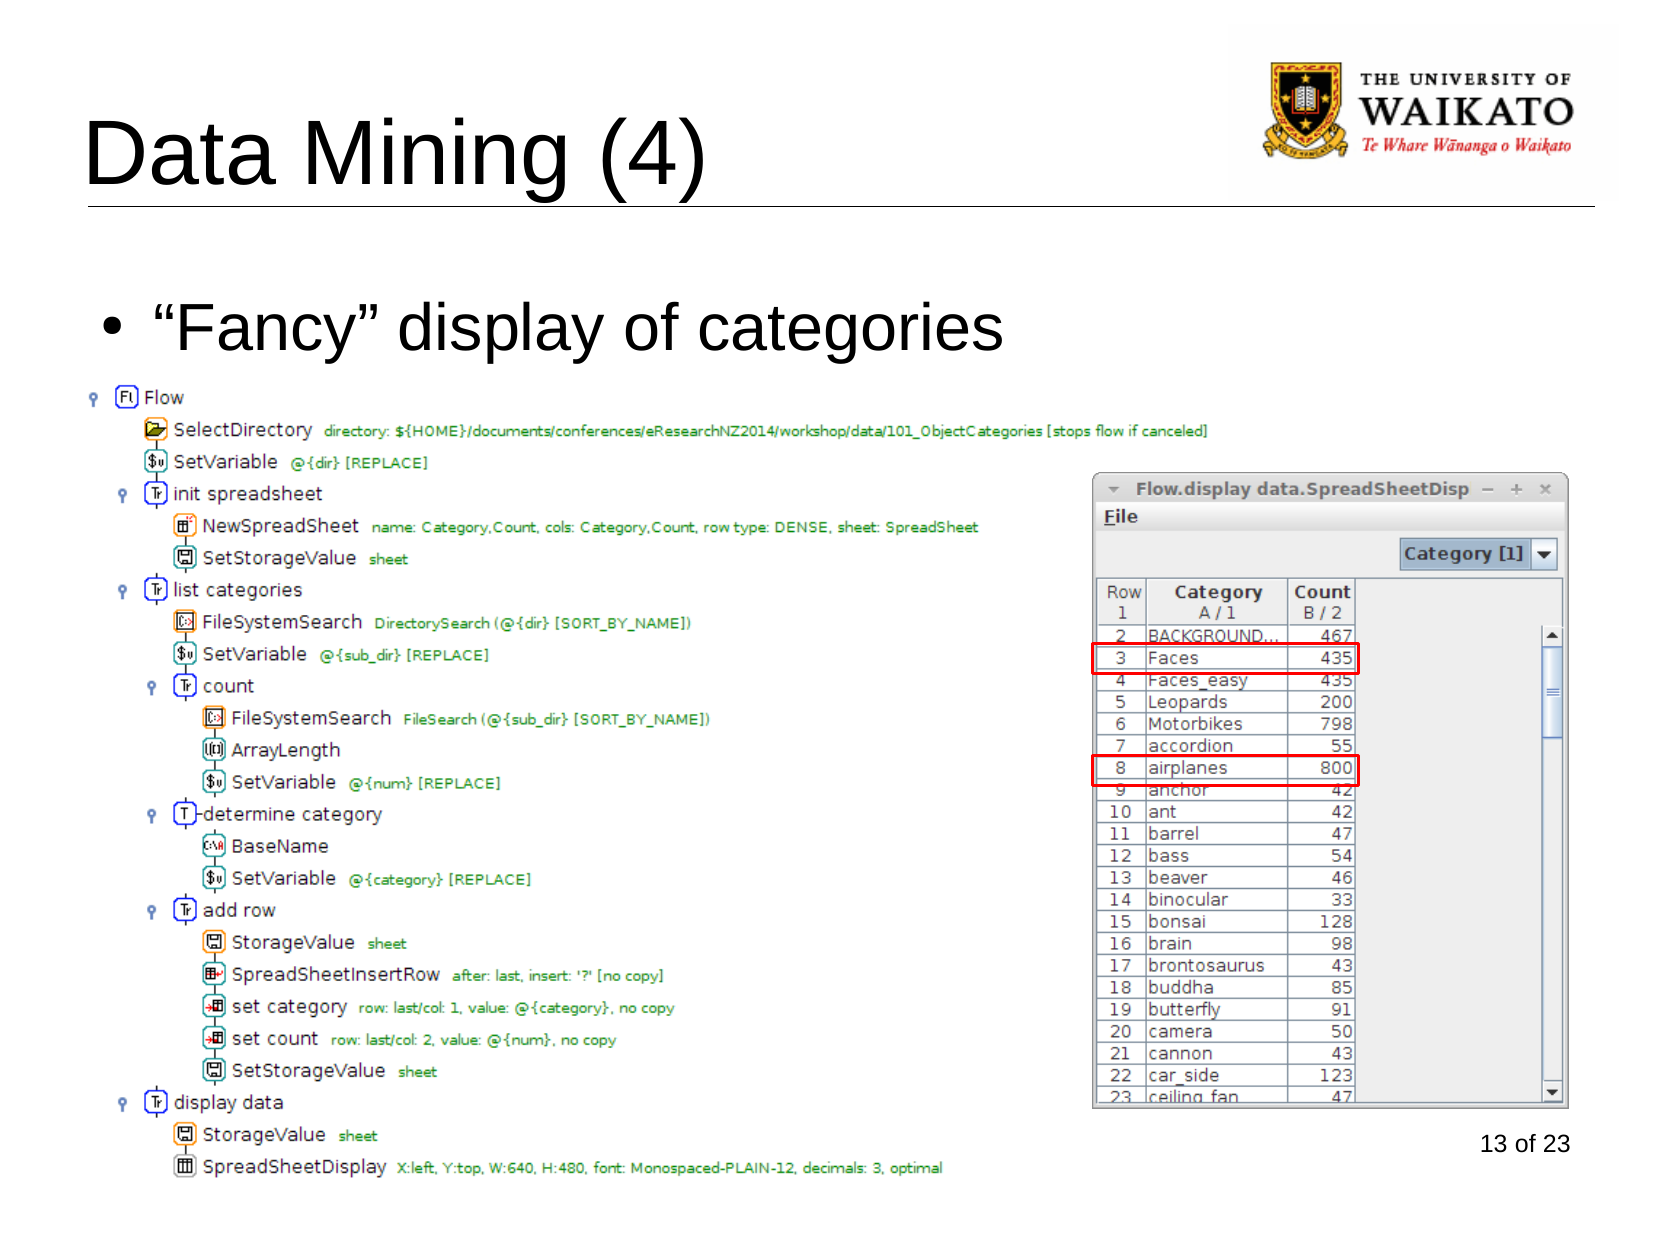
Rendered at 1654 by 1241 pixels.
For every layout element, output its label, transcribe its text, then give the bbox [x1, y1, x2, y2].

title Data Mining (4) [82, 49, 1571, 257]
list “Fancy” display of categories [82, 290, 1571, 1010]
picture [1228, 24, 1619, 201]
picture [82, 381, 1569, 1182]
